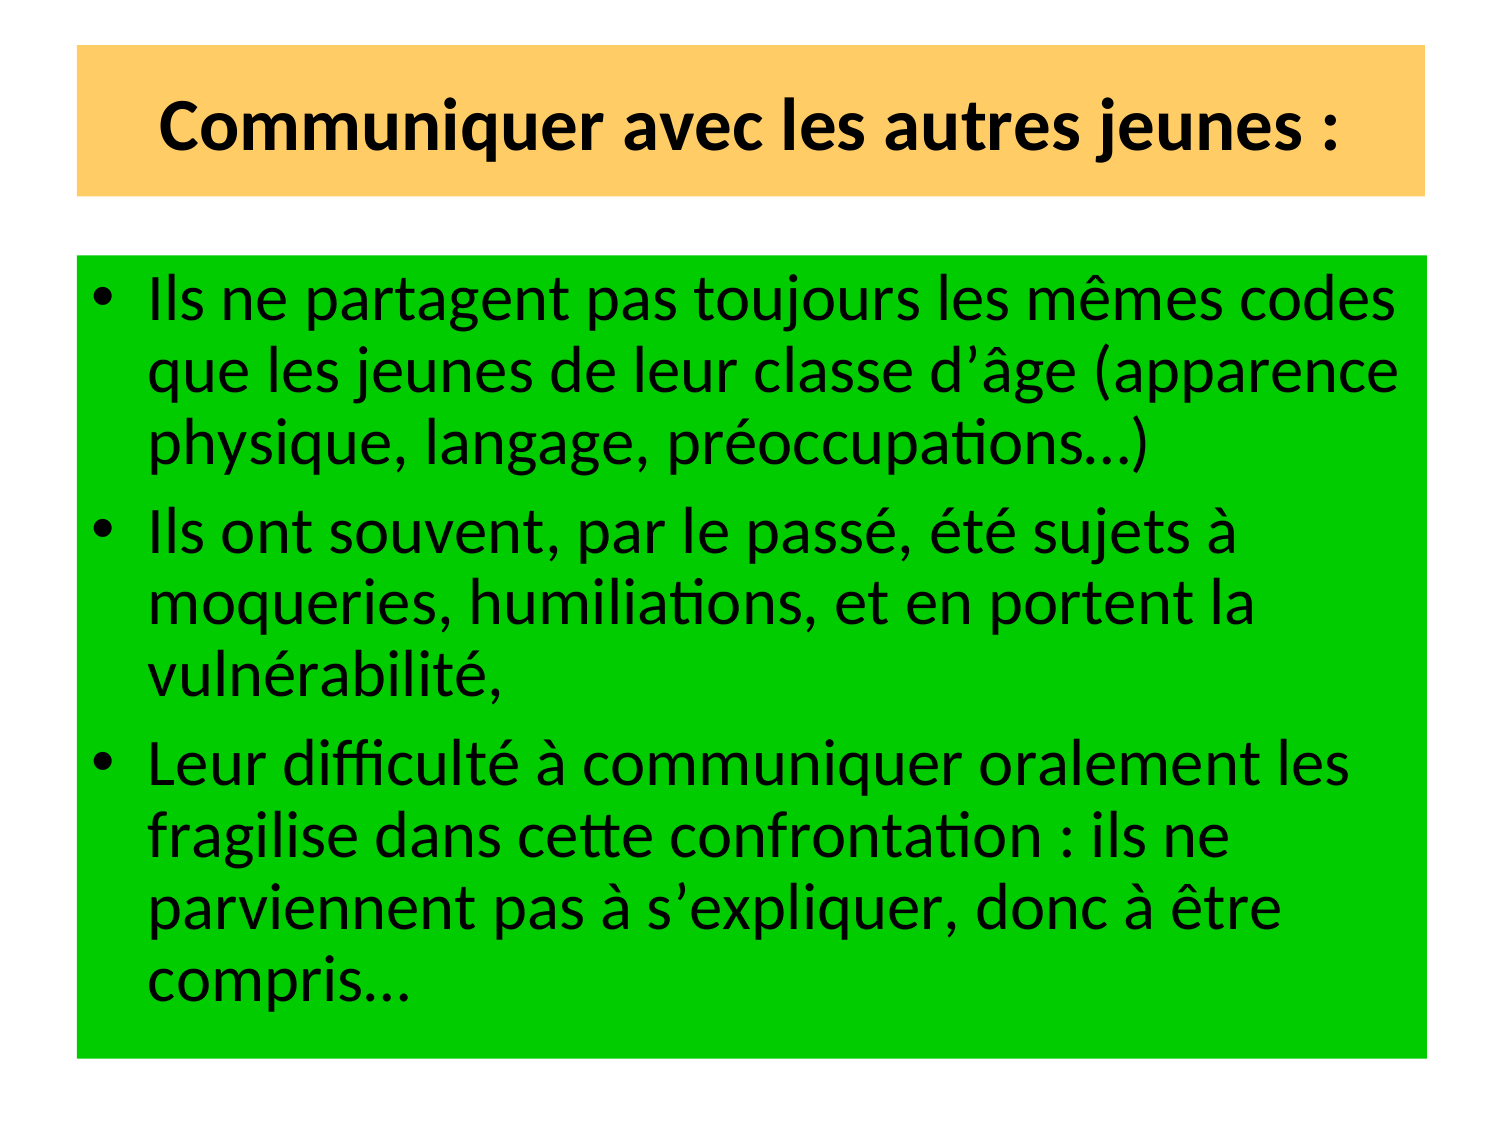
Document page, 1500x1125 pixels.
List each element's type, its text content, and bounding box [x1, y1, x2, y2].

title Communiquer avec les autres jeunes : [76, 45, 1425, 197]
list Ils ne partagent pas toujours les mêmes codes que les jeunes de leur classe d’âge (apparence physique, langage, préoccupations…) Ils ont souvent, par le passé, été sujets à moqueries, humiliations, et en portent la vulnérabilité, Leur difficulté à communiquer oralement les fragilise dans cette confrontation : ils ne parviennent pas à s’expliquer, donc à être compris… [76, 255, 1427, 1059]
